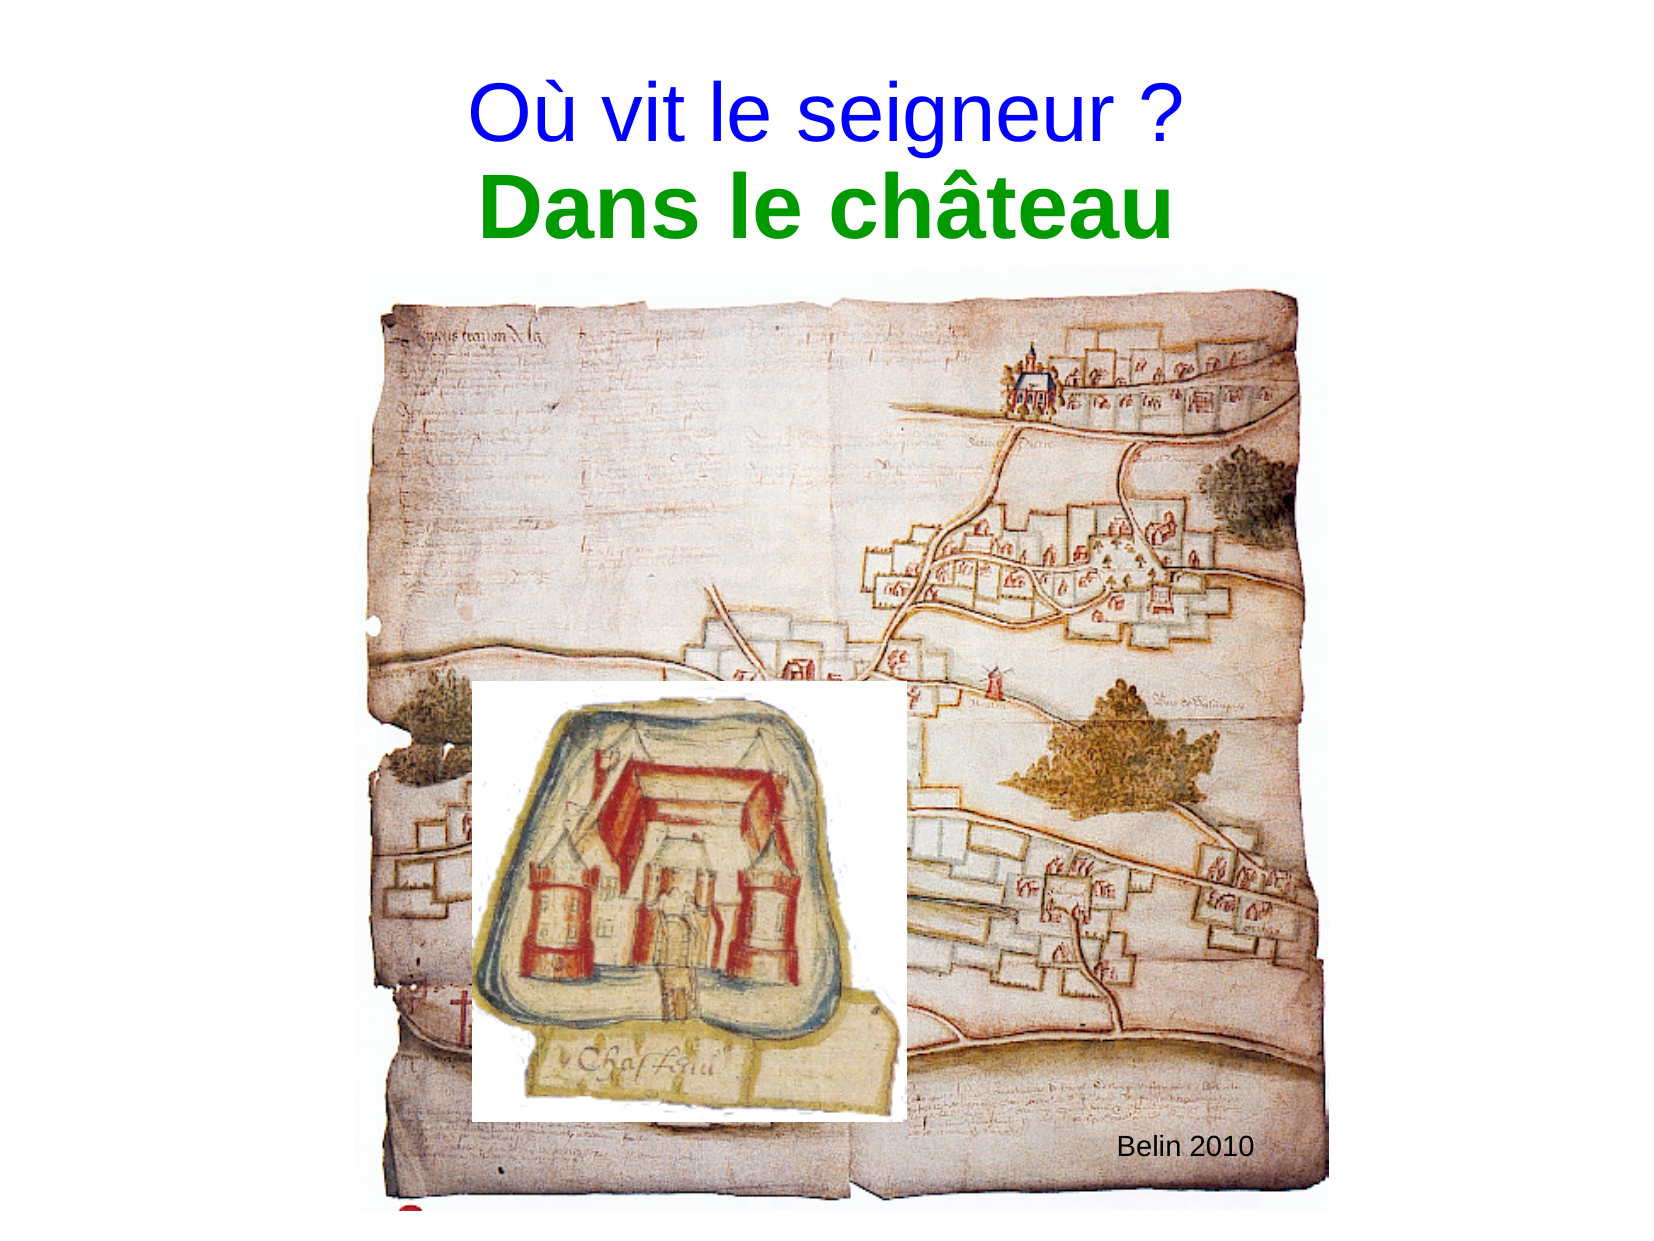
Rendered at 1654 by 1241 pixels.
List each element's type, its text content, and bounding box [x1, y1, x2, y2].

text_box Où vit le seigneur ? [59, 59, 1595, 148]
picture [354, 266, 1329, 1211]
text_box Dans le château [59, 148, 1595, 266]
text_box Belin 2010 [1033, 1122, 1270, 1170]
